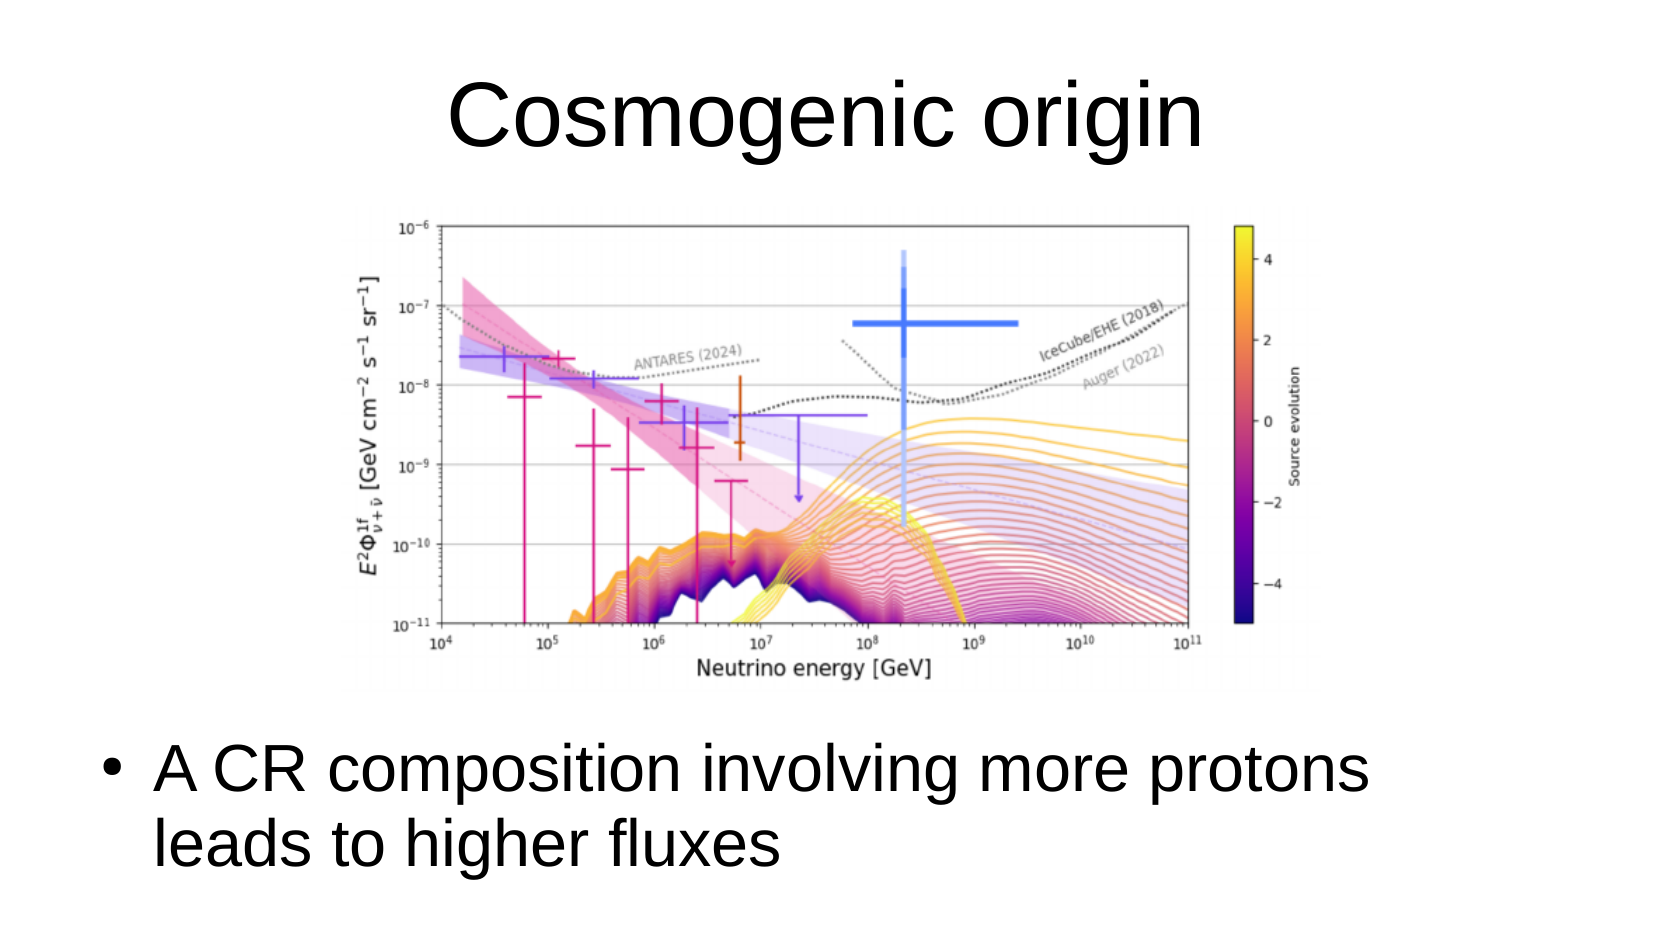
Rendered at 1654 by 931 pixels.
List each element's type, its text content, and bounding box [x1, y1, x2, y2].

list A CR composition involving more protons leads to higher fluxes [82, 731, 1463, 886]
title Cosmogenic origin [82, 37, 1571, 193]
picture [315, 205, 1321, 701]
